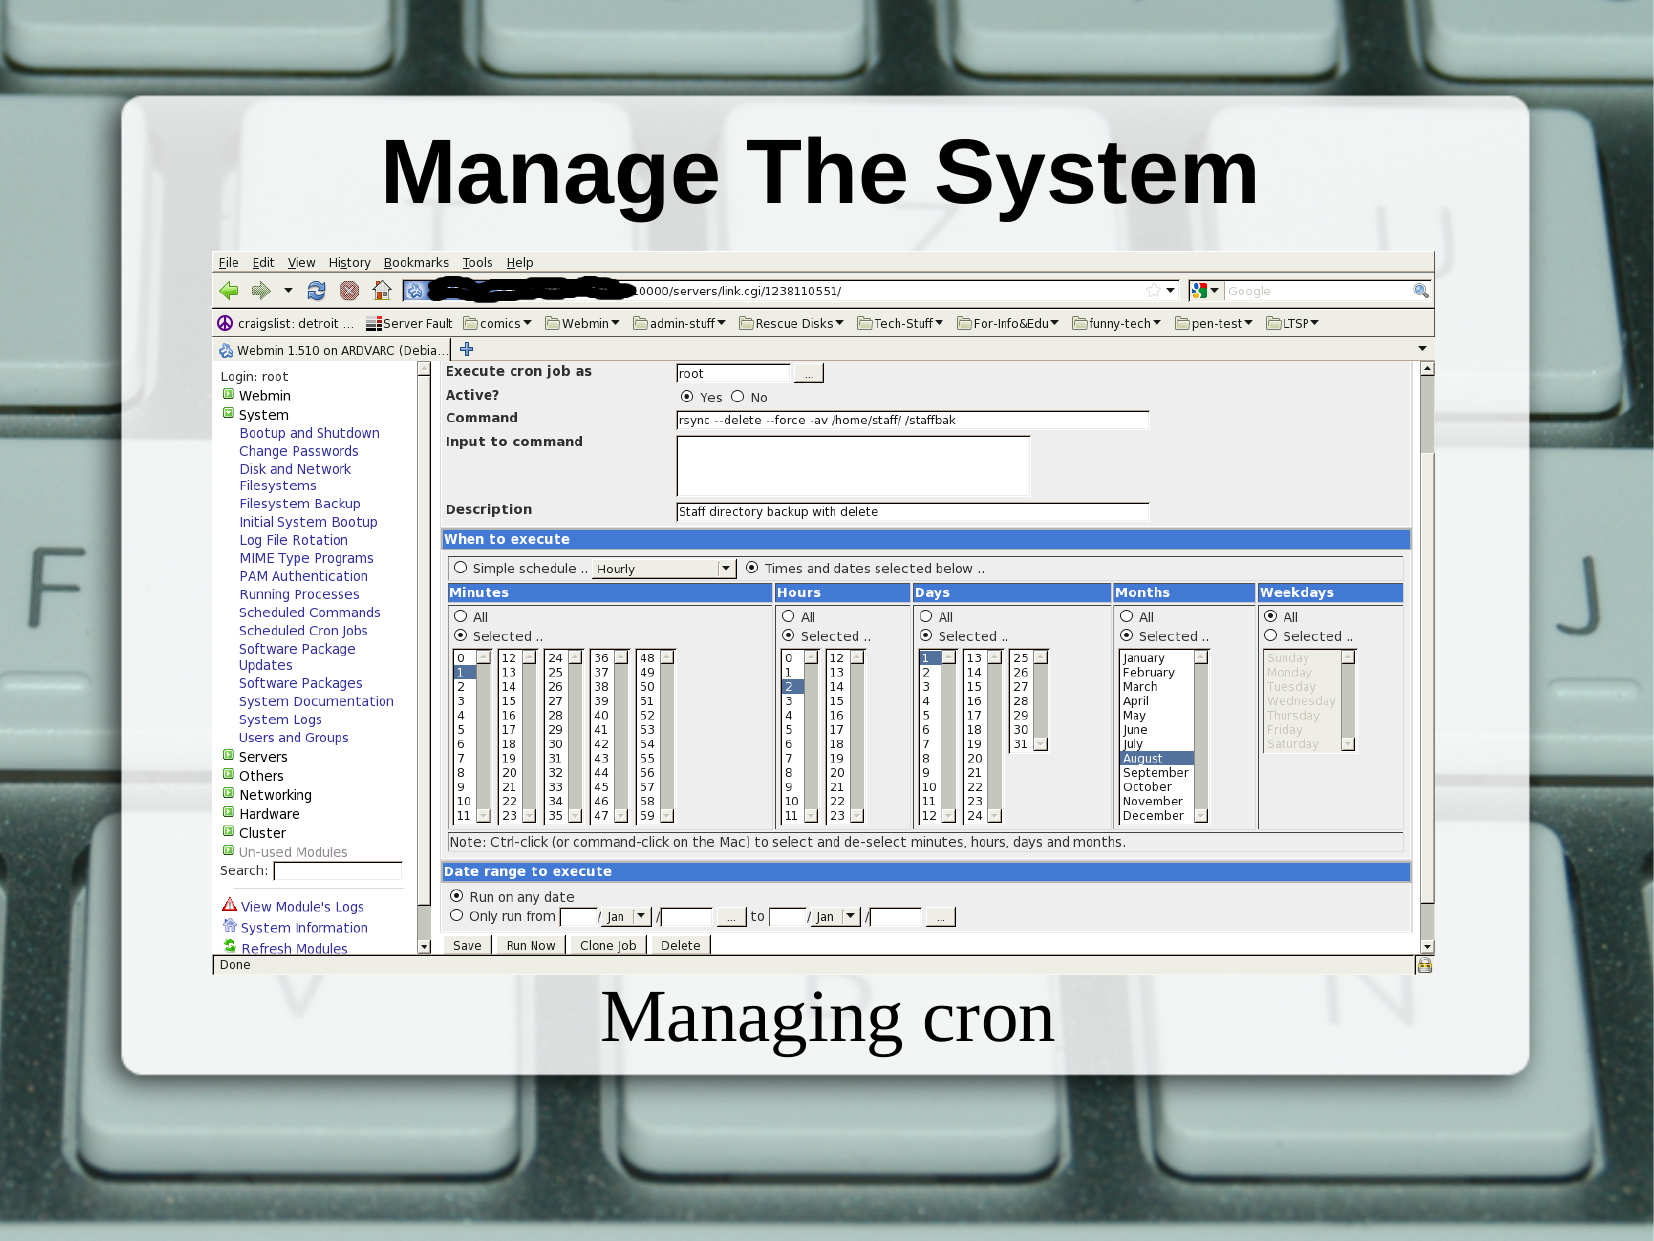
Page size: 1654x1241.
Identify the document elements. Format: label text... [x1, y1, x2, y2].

title Manage The System [135, 112, 1506, 231]
list Managing cron [150, 975, 1507, 1066]
picture [0, 0, 1654, 1241]
